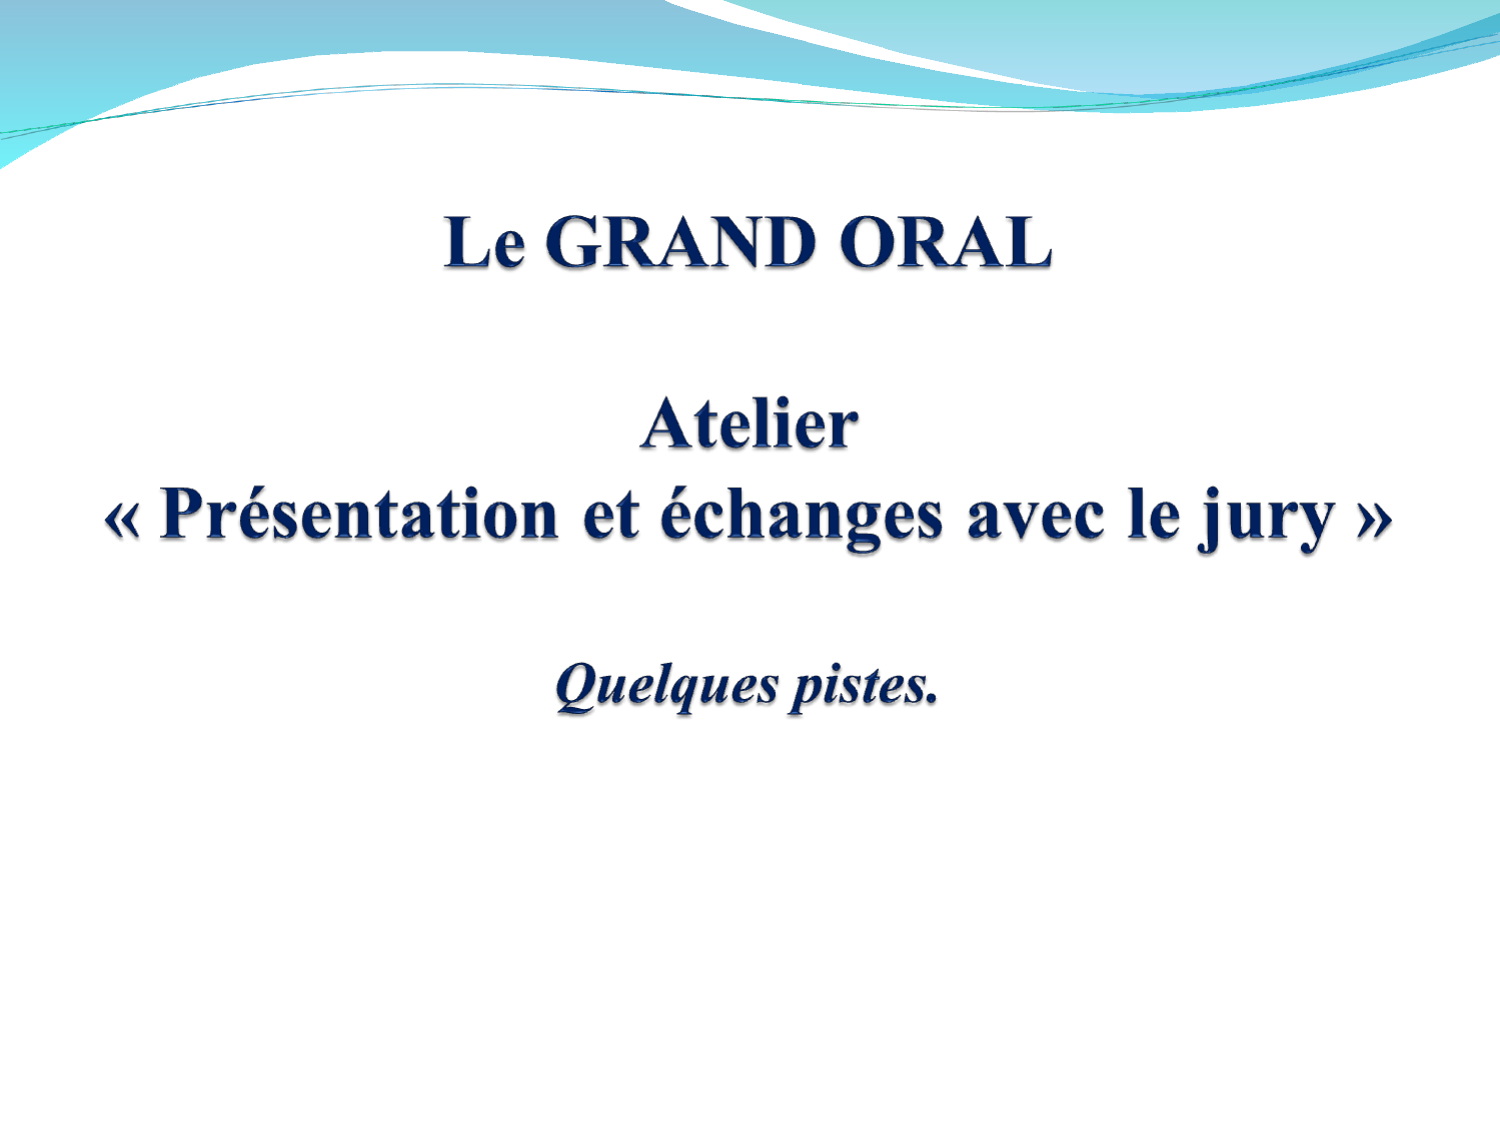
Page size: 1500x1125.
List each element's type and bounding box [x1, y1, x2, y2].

picture [52, 168, 1445, 726]
picture [0, 33, 1500, 140]
